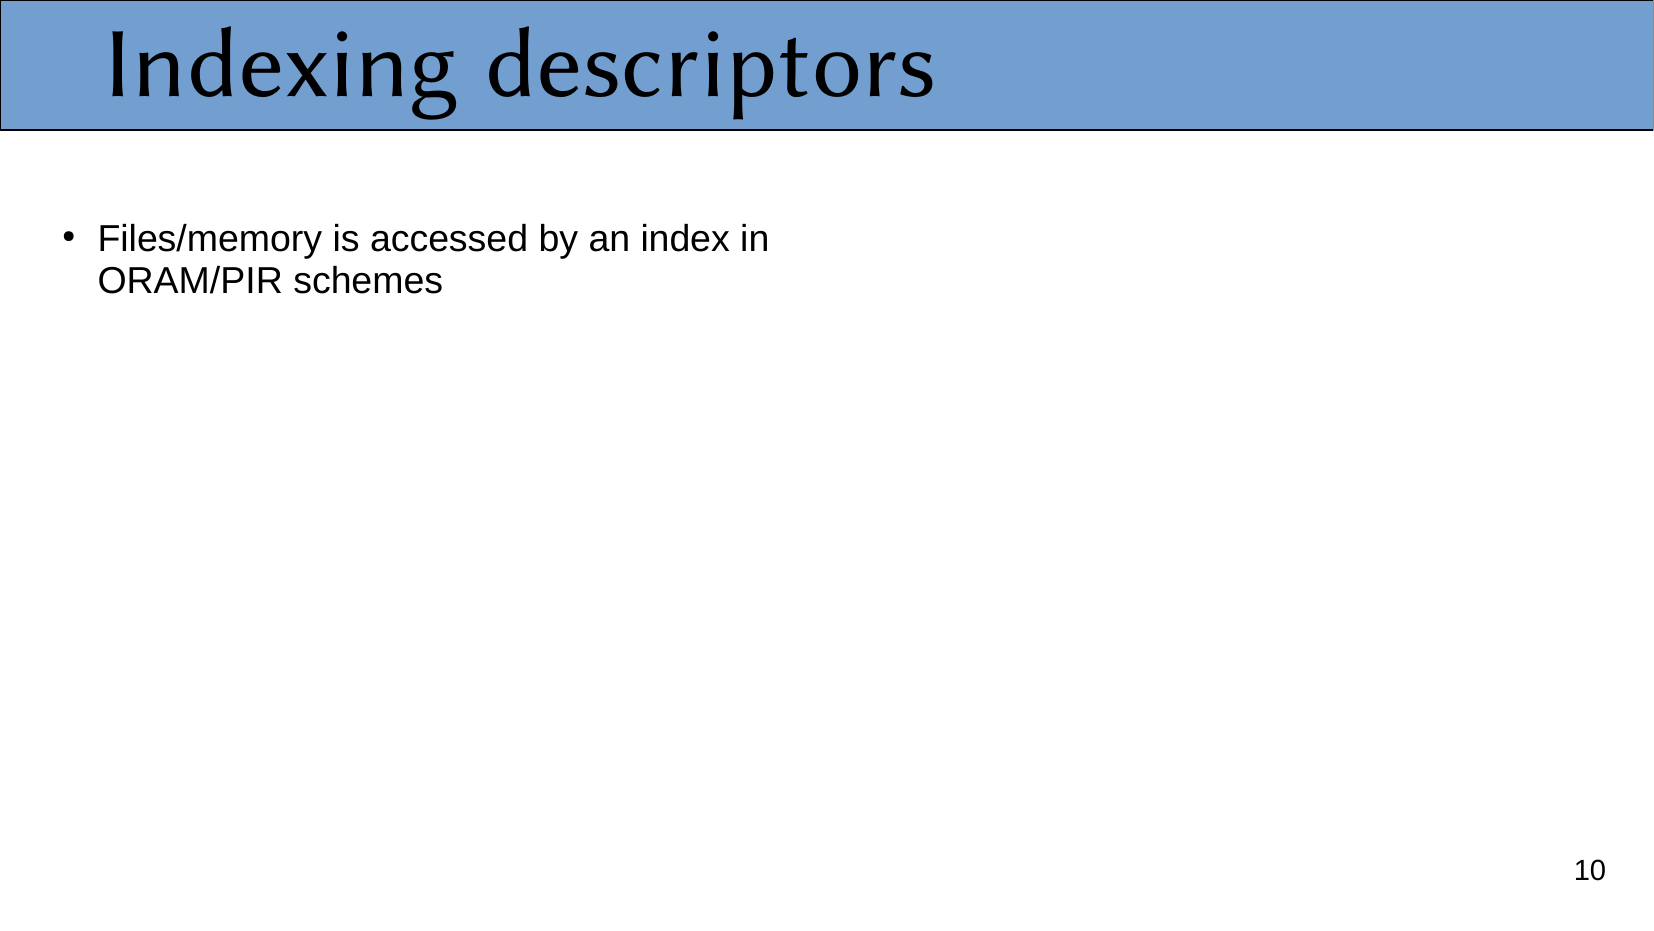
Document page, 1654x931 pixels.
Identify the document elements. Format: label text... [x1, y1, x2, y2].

text_box Indexing descriptors [88, 0, 1512, 131]
text_box [0, 0, 88, 130]
text_box 10 [1559, 846, 1642, 928]
text_box [1512, 0, 1654, 130]
text_box Files/memory is accessed by an index in ORAM/PIR schemes [47, 209, 1560, 351]
